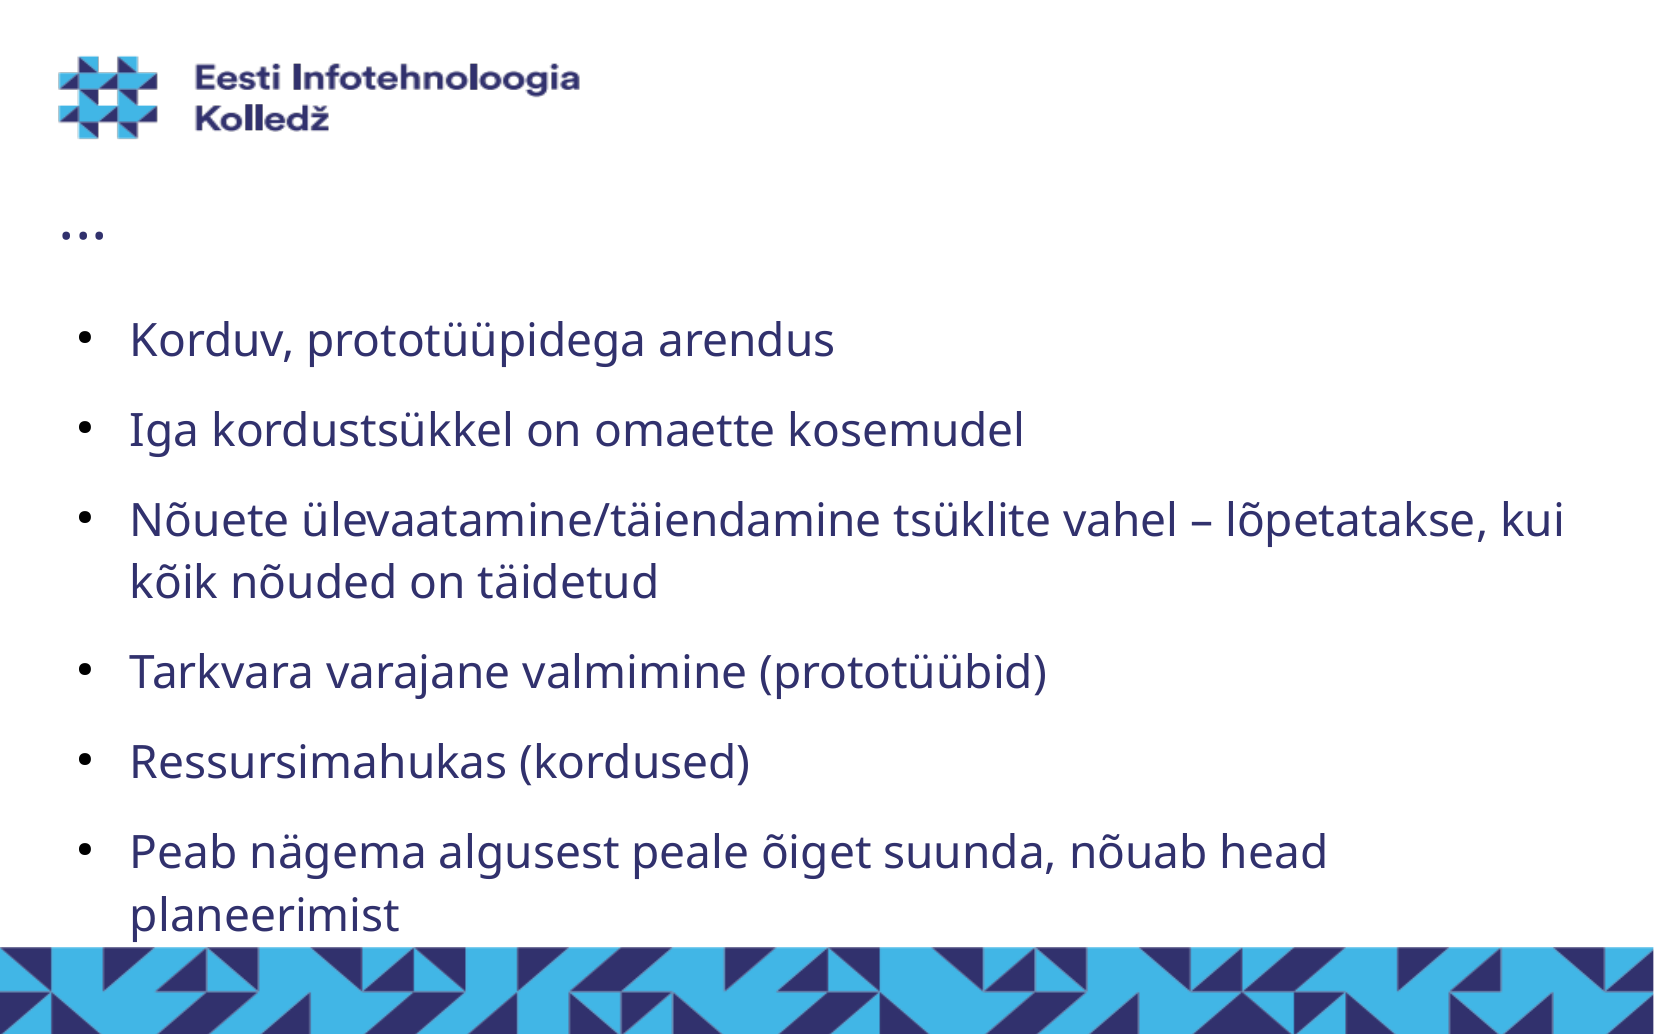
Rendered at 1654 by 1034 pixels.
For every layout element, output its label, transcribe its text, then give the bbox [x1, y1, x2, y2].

list Korduv, prototüüpidega arendus Iga kordustsükkel on omaette kosemudel Nõuete ülevaatamine/täiendamine tsüklite vahel – lõpetatakse, kui kõik nõuded on täidetud Tarkvara varajane valmimine (prototüübid) Ressursimahukas (kordused) Peab nägema algusest peale õiget suunda, nõuab head planeerimist [59, 307, 1607, 945]
title ... [59, 129, 1571, 303]
